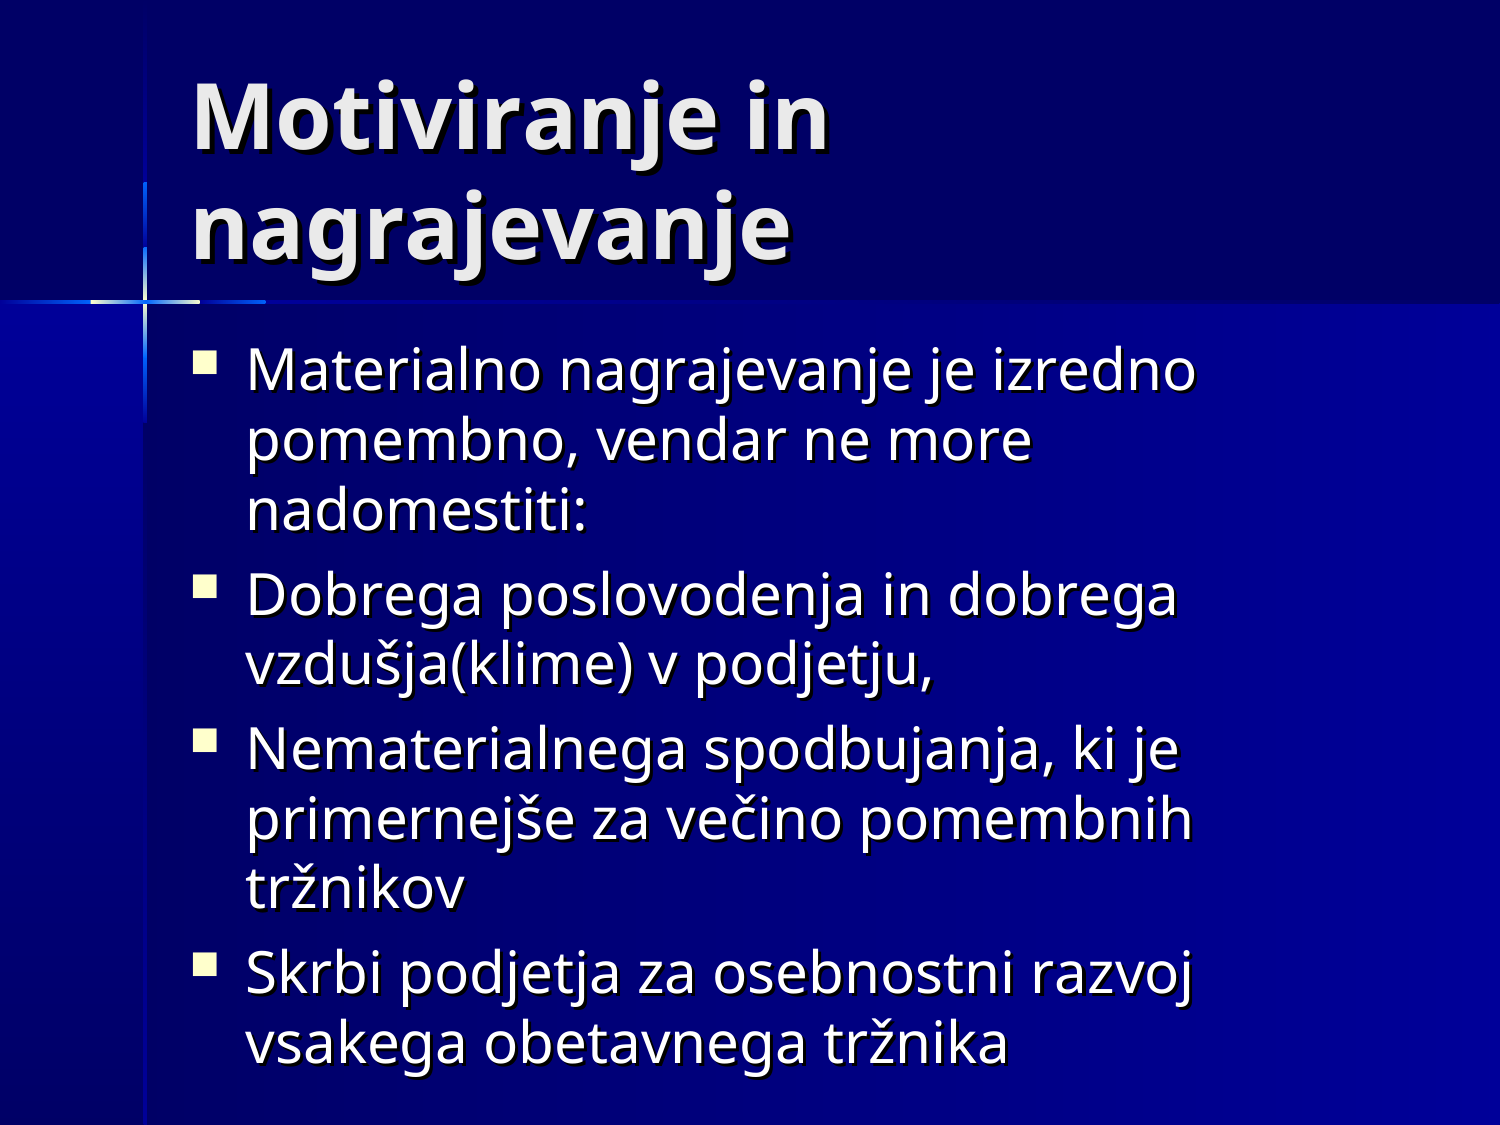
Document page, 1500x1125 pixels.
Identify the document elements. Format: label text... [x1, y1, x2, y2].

title Motiviranje in nagrajevanje [174, 49, 1413, 285]
list Materialno nagrajevanje je izredno pomembno, vendar ne more nadomestiti: Dobrega poslovodenja in dobrega vzdušja(klime) v podjetju, Nematerialnega spodbujanja, ki je primernejše za večino pomembnih tržnikov Skrbi podjetja za osebnostni razvoj vsakega obetavnega tržnika [174, 324, 1413, 1029]
